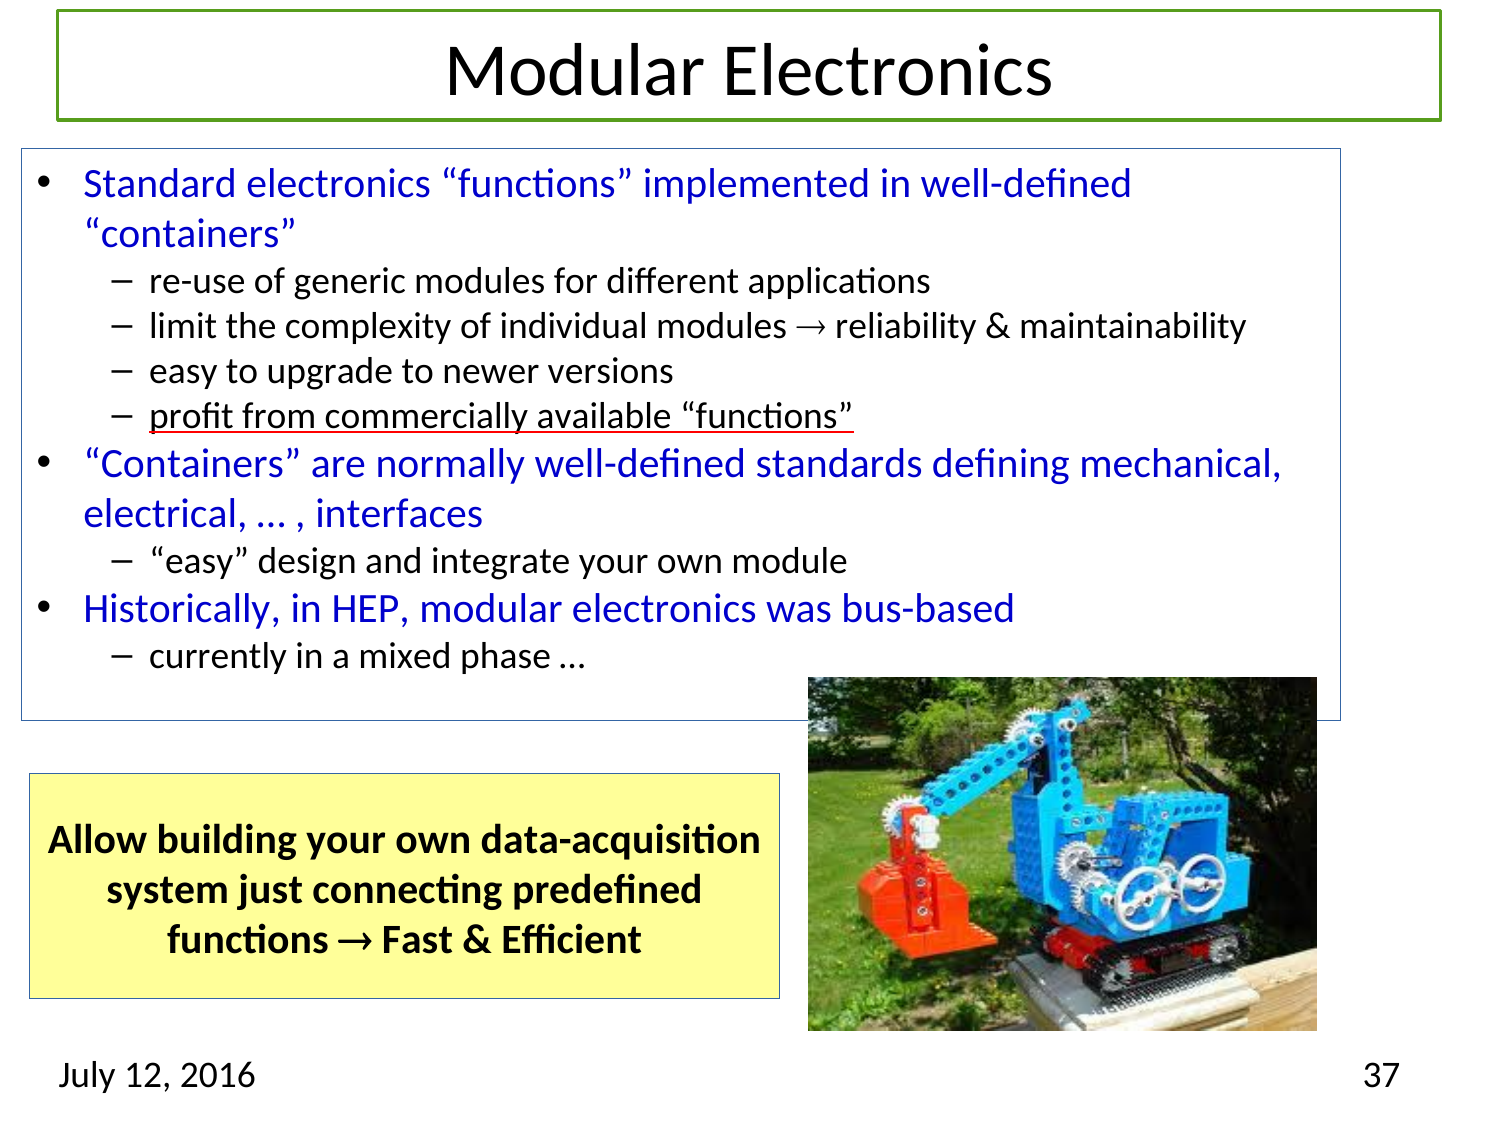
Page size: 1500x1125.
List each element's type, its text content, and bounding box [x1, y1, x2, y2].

picture [808, 677, 1317, 1031]
text_box Allow building your own data-acquisition system just connecting predefined functions  Fast & Efficient [29, 773, 780, 999]
text_box Standard electronics “functions” implemented in well-defined “containers” re-use of generic modules for different applications limit the complexity of individual modules  reliability & maintainability easy to upgrade to newer versions profit from commercially available “functions” “Containers” are normally well-defined standards defining mechanical, electrical, … , interfaces “easy” design and integrate your own module Historically, in HEP, modular electronics was bus-based currently in a mixed phase … [21, 148, 1341, 721]
title Modular Electronics [57, 10, 1441, 121]
